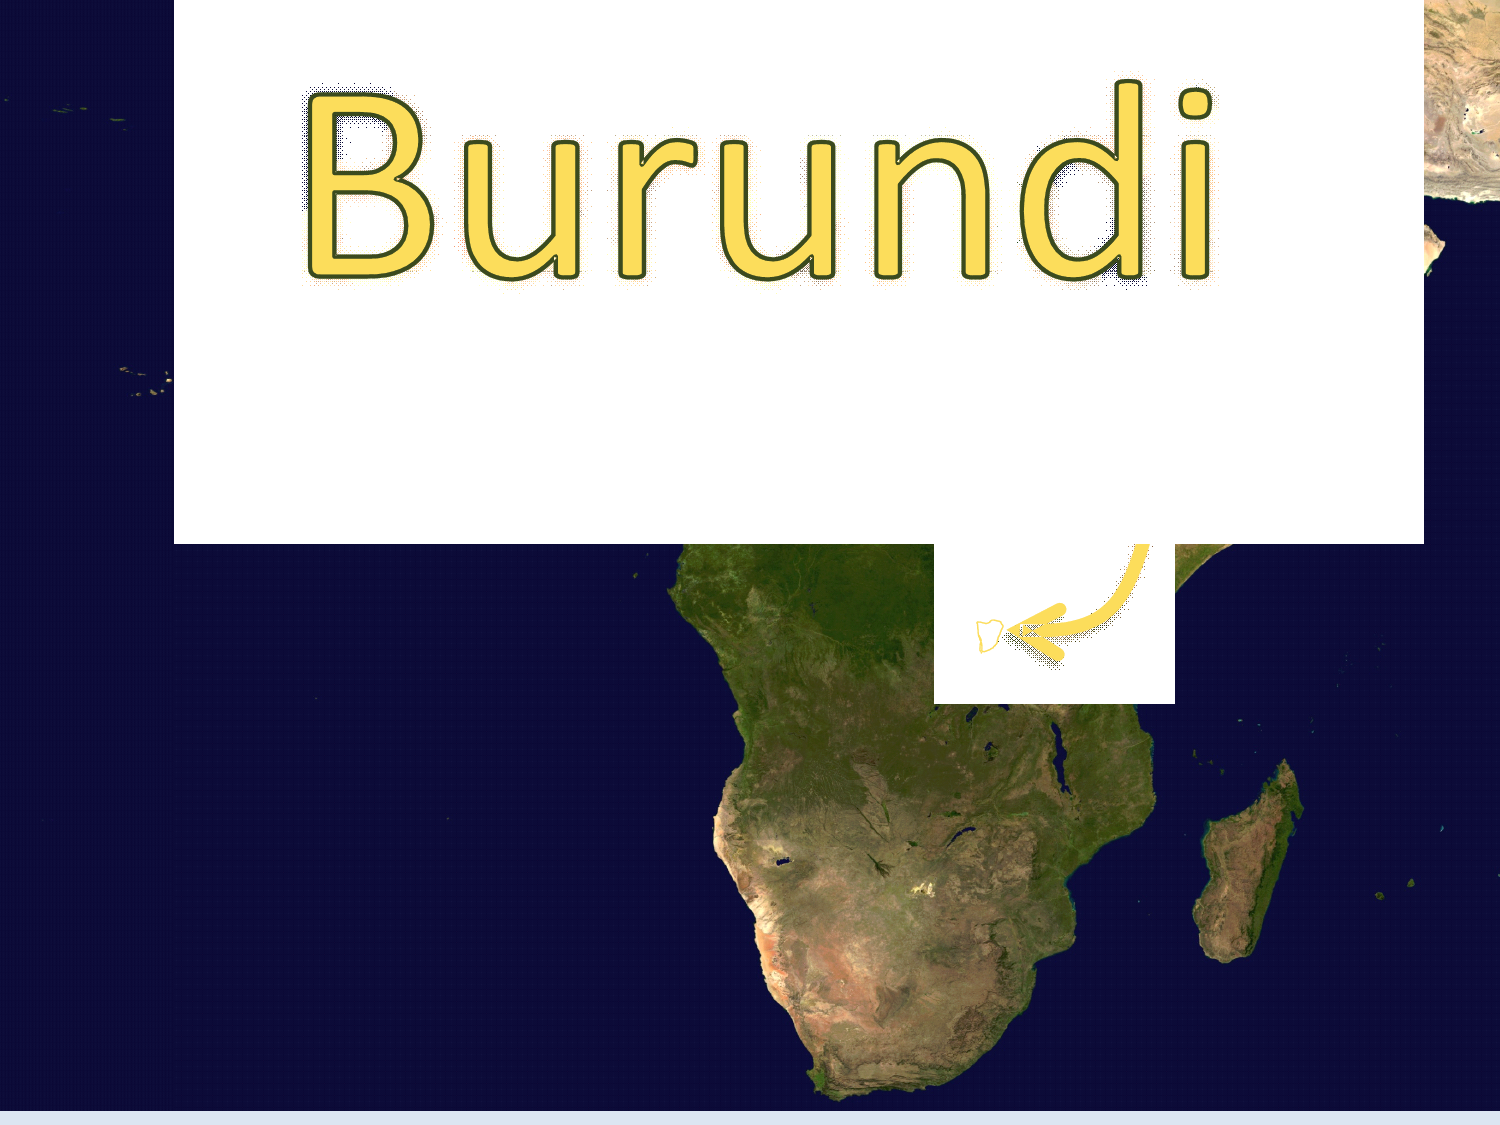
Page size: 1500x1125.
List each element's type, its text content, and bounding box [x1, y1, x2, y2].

text_box Ingressos per persona (dòlars comparables per any) [118, 1111, 1500, 1117]
text_box [0, 1111, 1500, 1125]
picture [0, 0, 1500, 1111]
